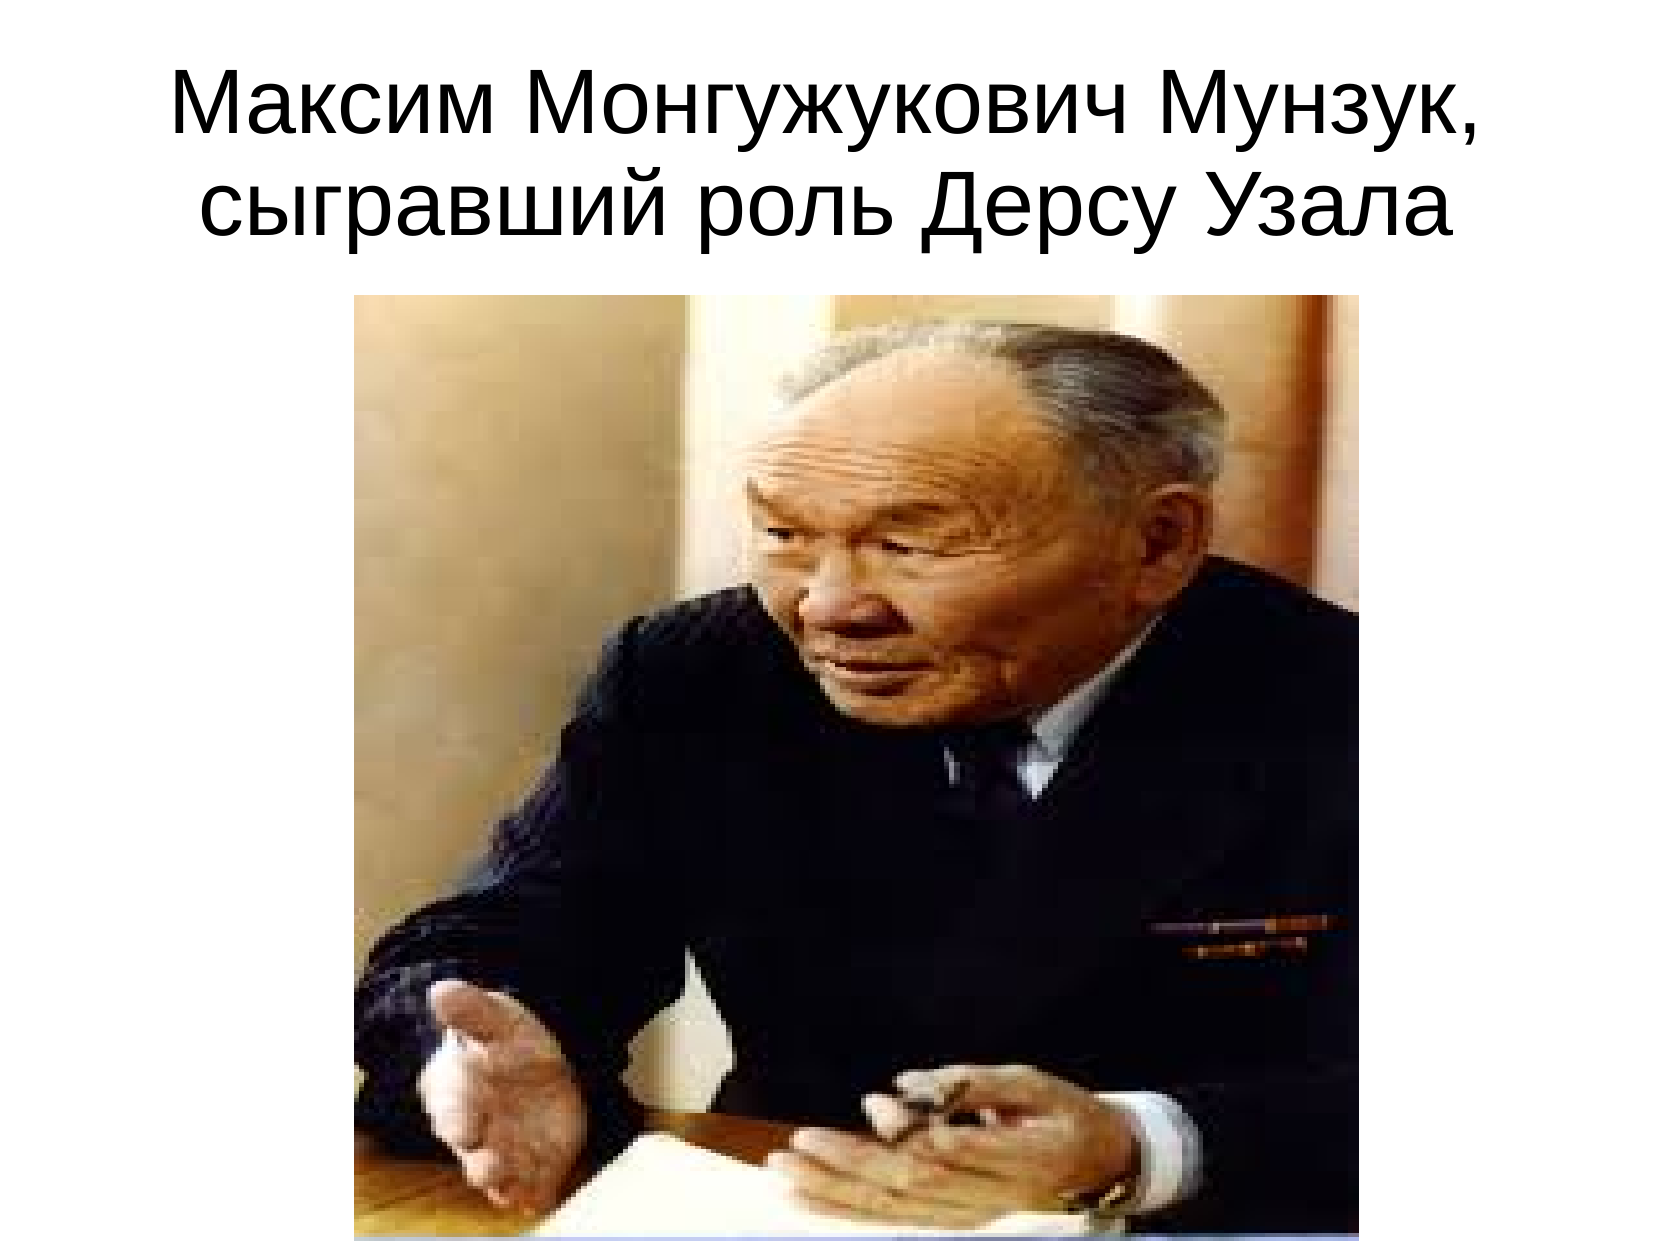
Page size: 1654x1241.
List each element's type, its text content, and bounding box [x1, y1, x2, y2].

title Максим Монгужукович Мунзук, сыгравший роль Дерсу Узала [82, 50, 1571, 256]
picture [354, 295, 1359, 1241]
